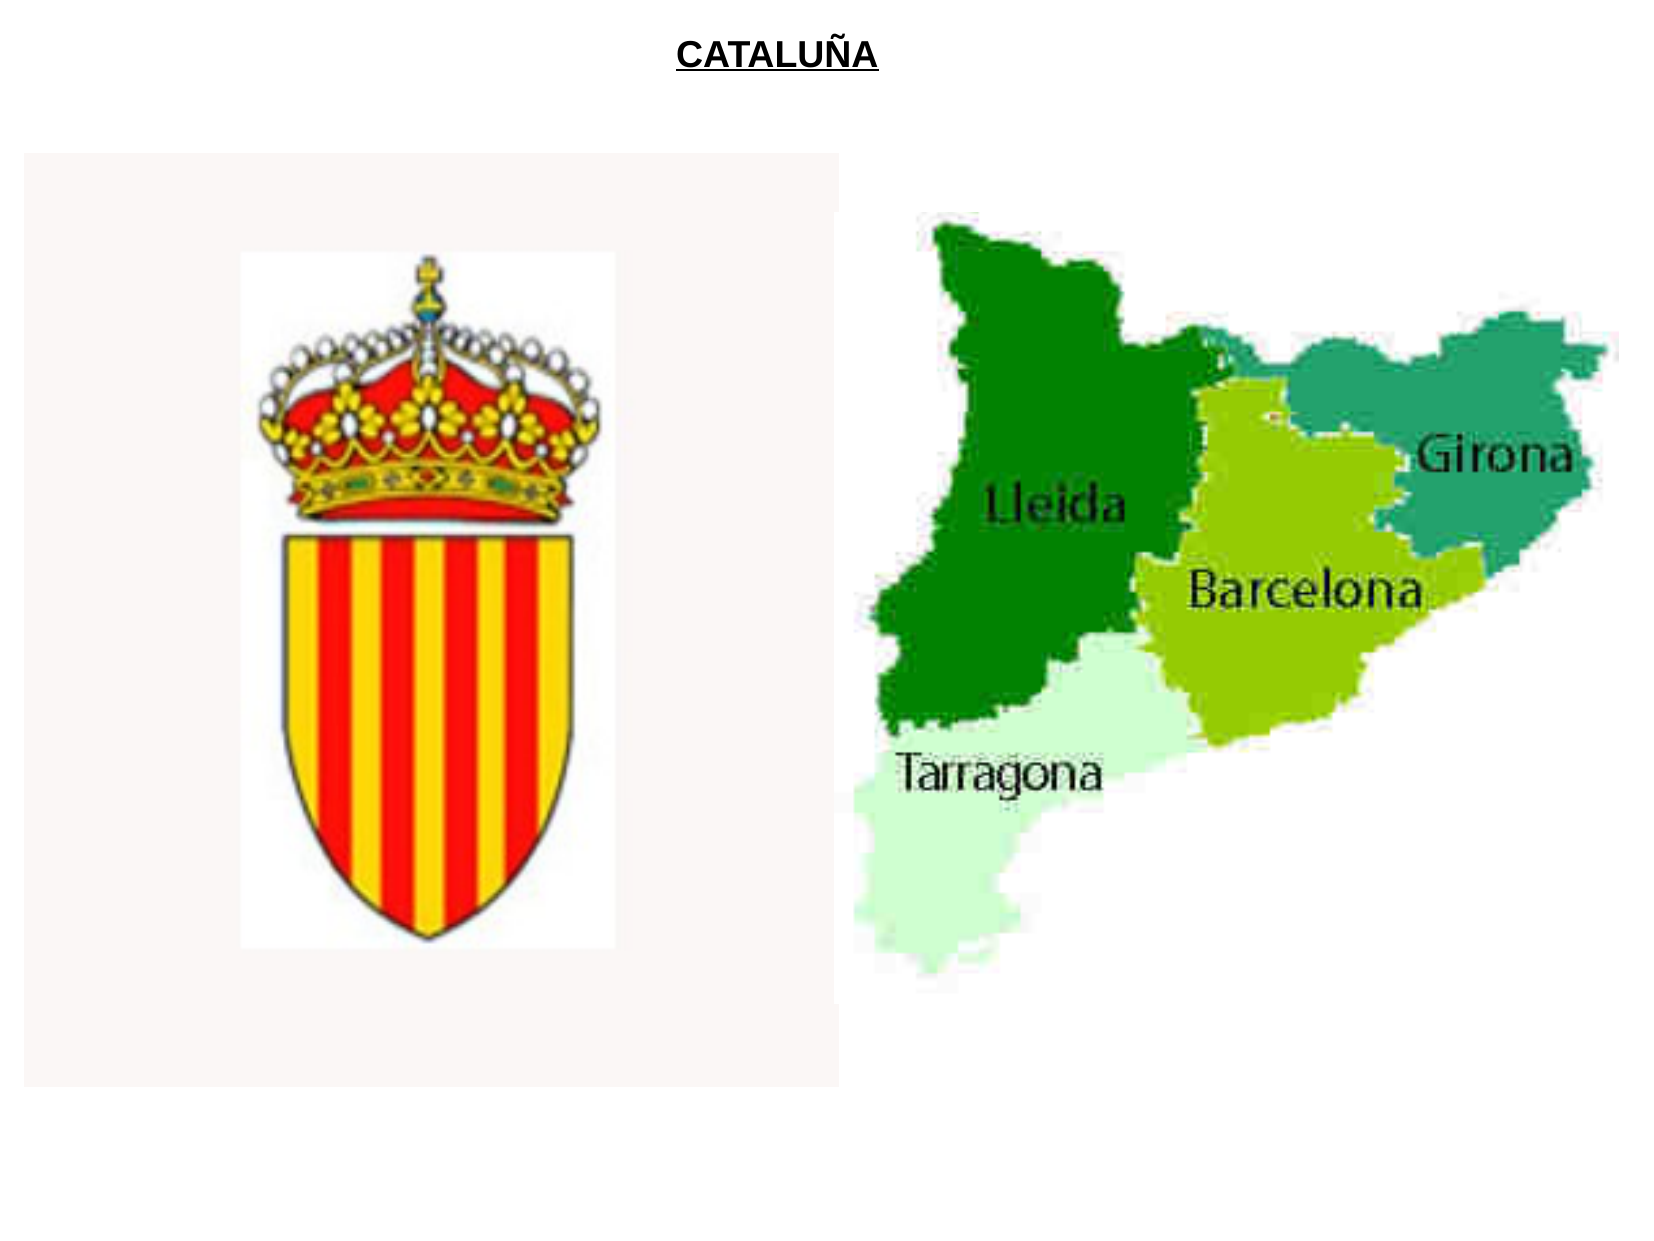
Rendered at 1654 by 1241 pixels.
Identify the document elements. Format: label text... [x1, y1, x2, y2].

text_box CATALUÑA [661, 25, 894, 83]
picture [24, 153, 1619, 1087]
